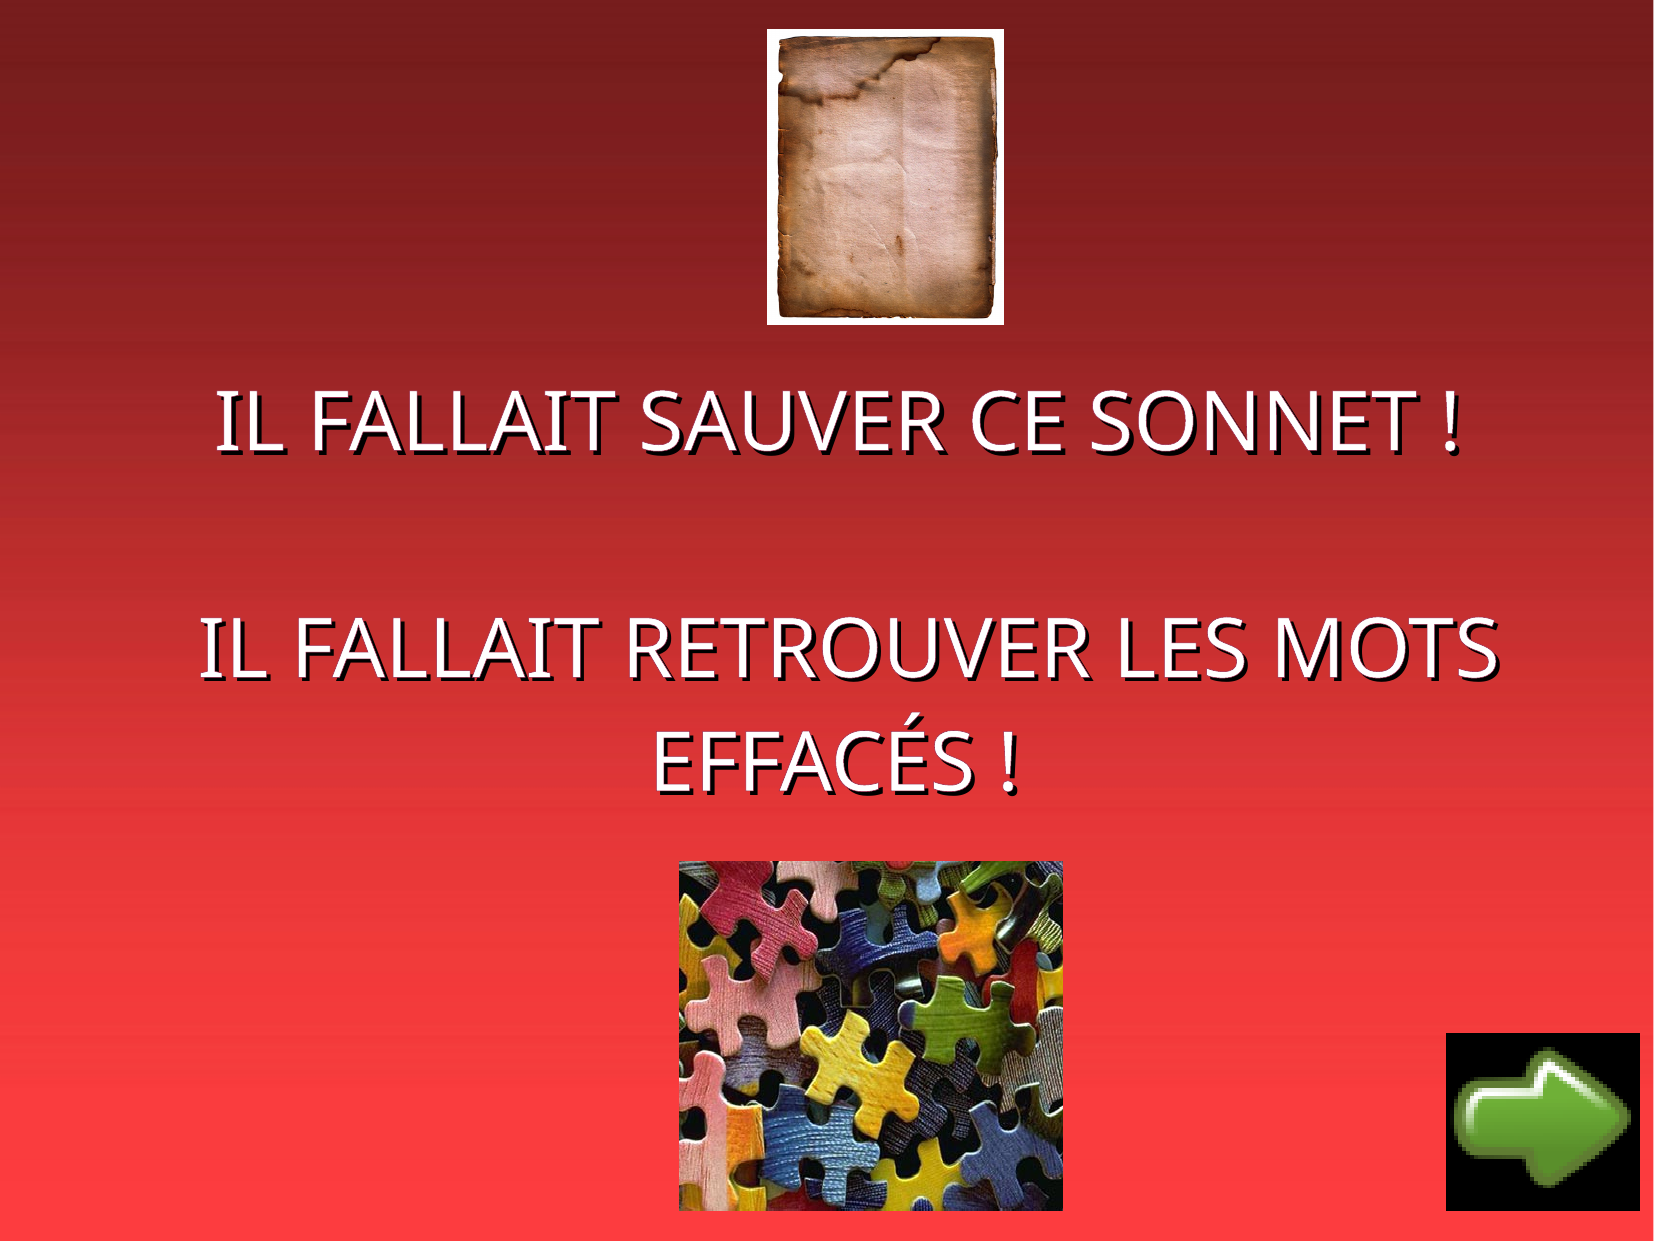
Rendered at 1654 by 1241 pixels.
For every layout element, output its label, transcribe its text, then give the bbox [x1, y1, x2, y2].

picture [0, 0, 1654, 1241]
text_box IL FALLAIT SAUVER CE SONNET ! IL FALLAIT RETROUVER LES MOTS EFFACÉS ! [131, 353, 1537, 927]
